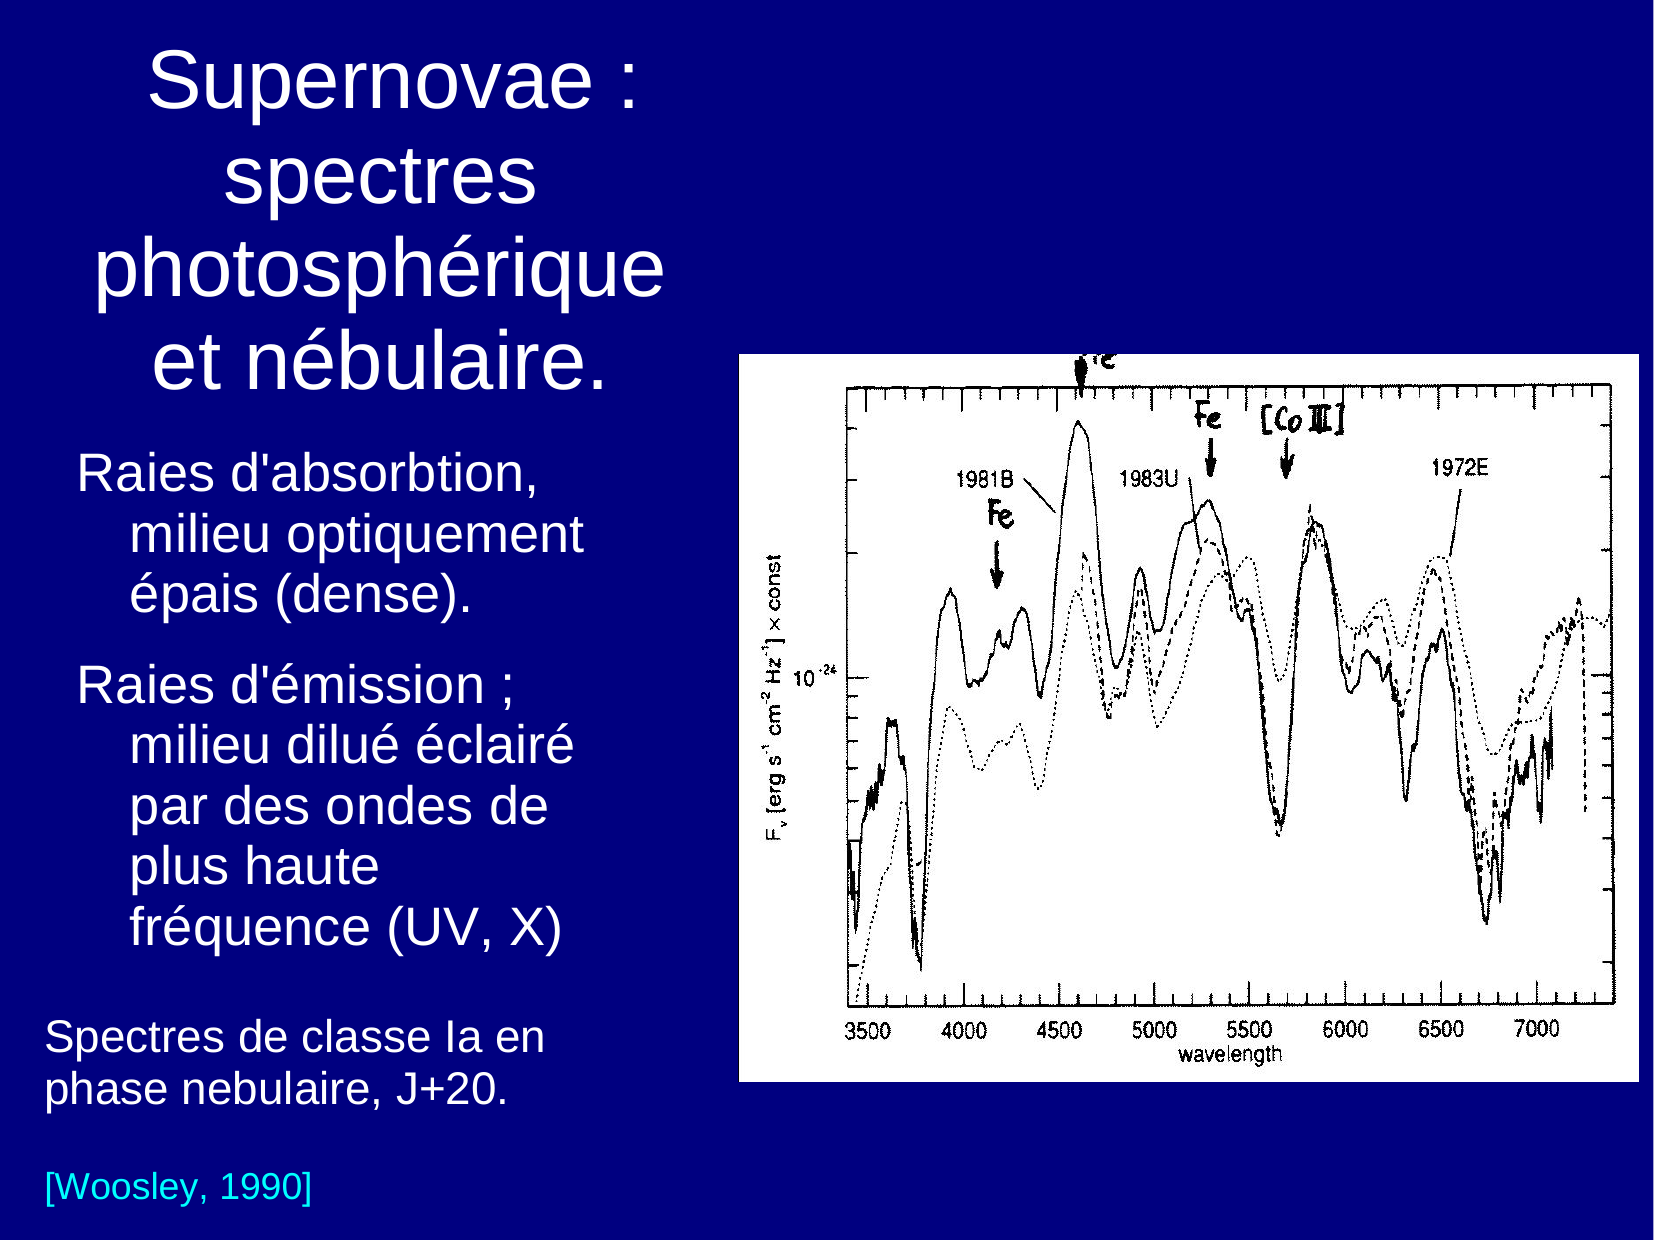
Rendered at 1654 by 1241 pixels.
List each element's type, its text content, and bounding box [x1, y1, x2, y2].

text_box Spectres de classe Ia en phase nebulaire, J+20. [Woosley, 1990] [29, 1003, 633, 1214]
picture [738, 354, 1639, 1082]
list Raies d'absorbtion, milieu optiquement épais (dense). Raies d'émission ; milieu dilué éclairé par des ondes de plus haute fréquence (UV, X) [59, 442, 610, 1003]
title Supernovae : spectres photosphérique et nébulaire. [82, 25, 680, 408]
